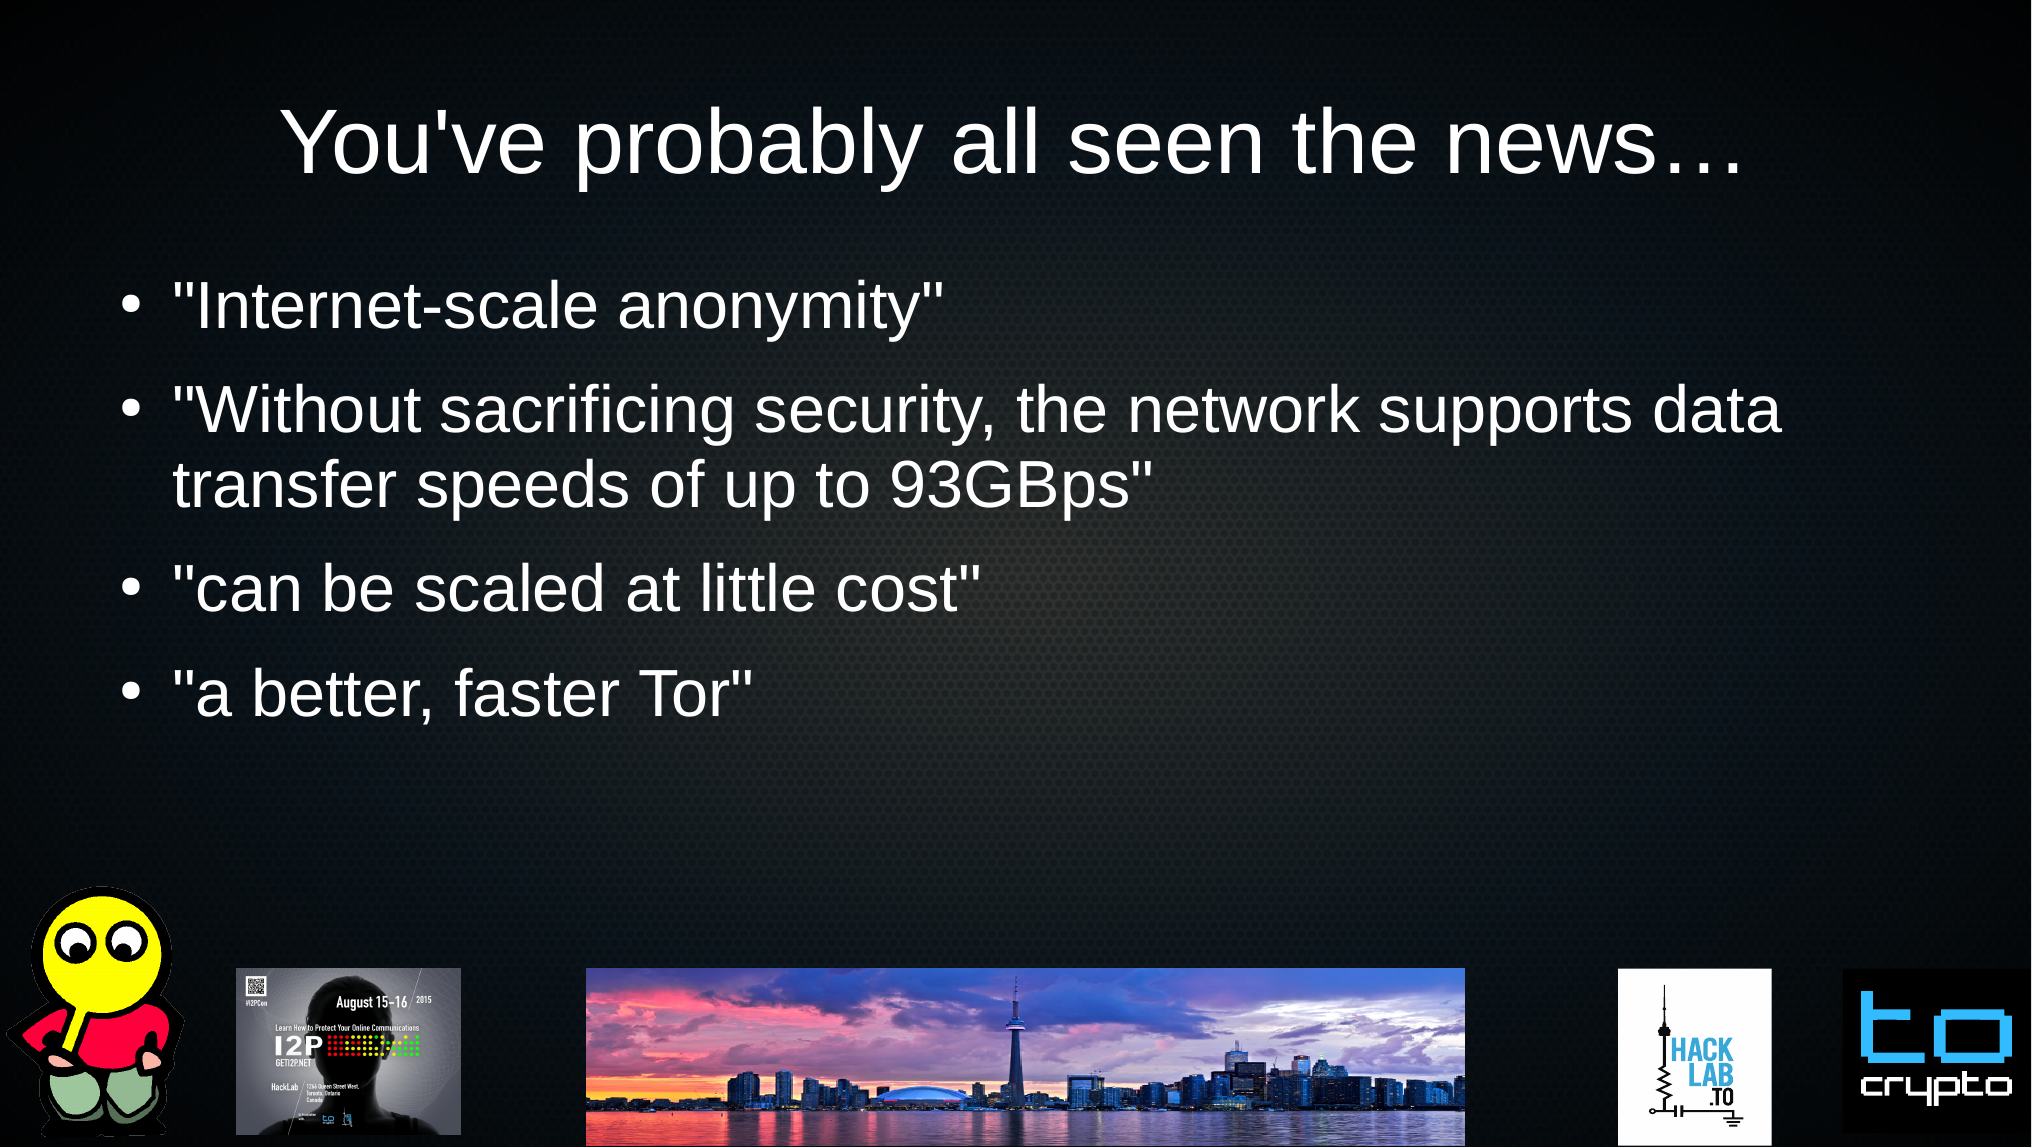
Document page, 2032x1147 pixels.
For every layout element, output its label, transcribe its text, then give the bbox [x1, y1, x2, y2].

picture [0, 0, 2032, 1147]
title You've probably all seen the news… [101, 45, 1930, 237]
list "Internet-scale anonymity" "Without sacrificing security, the network supports data transfer speeds of up to 93GBps" "can be scaled at little cost" "a better, faster Tor" [101, 268, 1930, 933]
